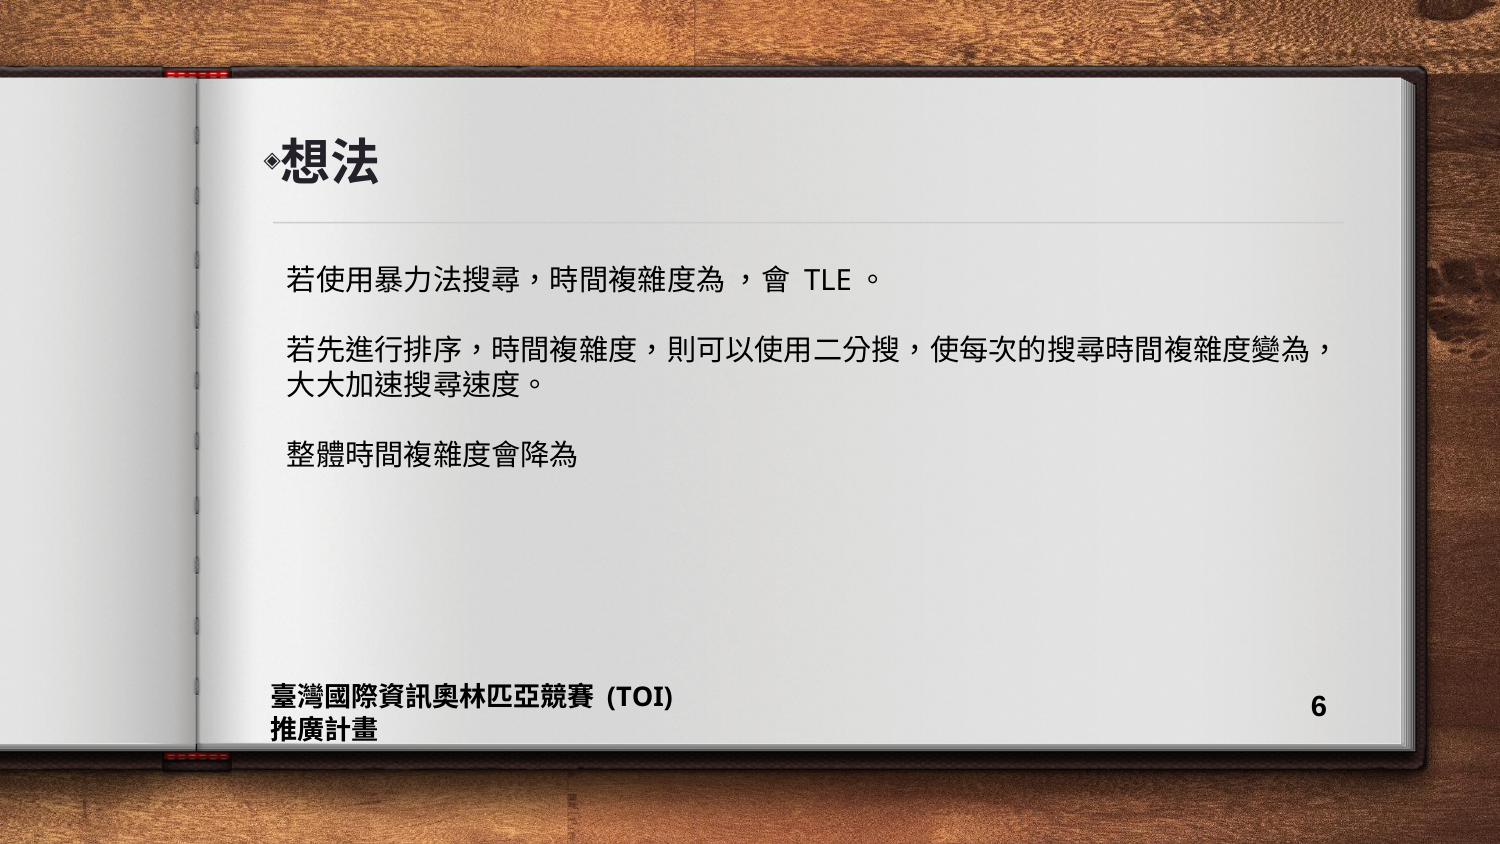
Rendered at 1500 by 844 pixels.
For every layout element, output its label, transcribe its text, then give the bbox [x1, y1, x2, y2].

text_box 若使用暴力法搜尋，時間複雜度為 ，會 TLE。 若先進行排序，時間複雜度，則可以使用二分搜，使每次的搜尋時間複雜度變為，大大加速搜尋速度。 整體時間複雜度會降為 [271, 253, 1369, 481]
text_box 想法 [248, 115, 1190, 205]
text_box 6 [1295, 672, 1386, 737]
